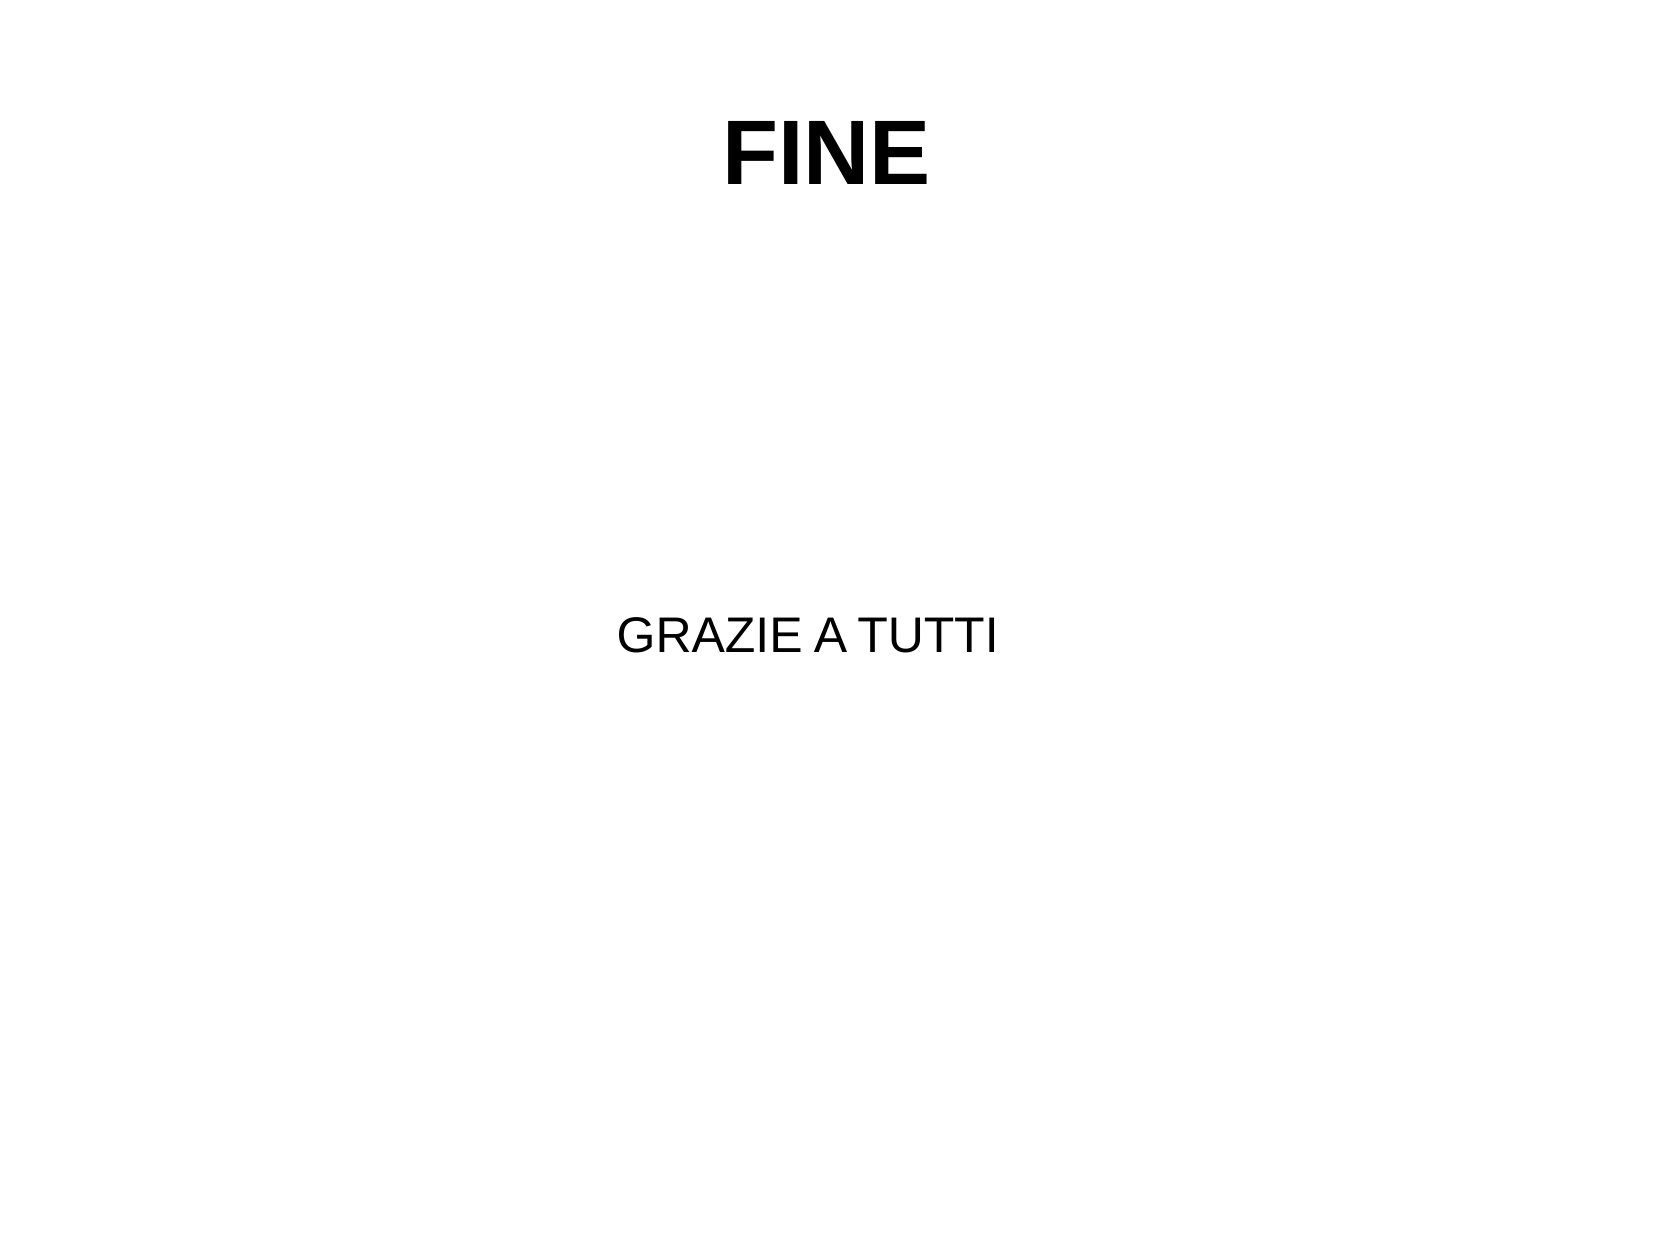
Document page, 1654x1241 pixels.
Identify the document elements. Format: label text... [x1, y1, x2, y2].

title FINE [82, 49, 1571, 257]
list GRAZIE A TUTTI [545, 607, 1654, 1241]
